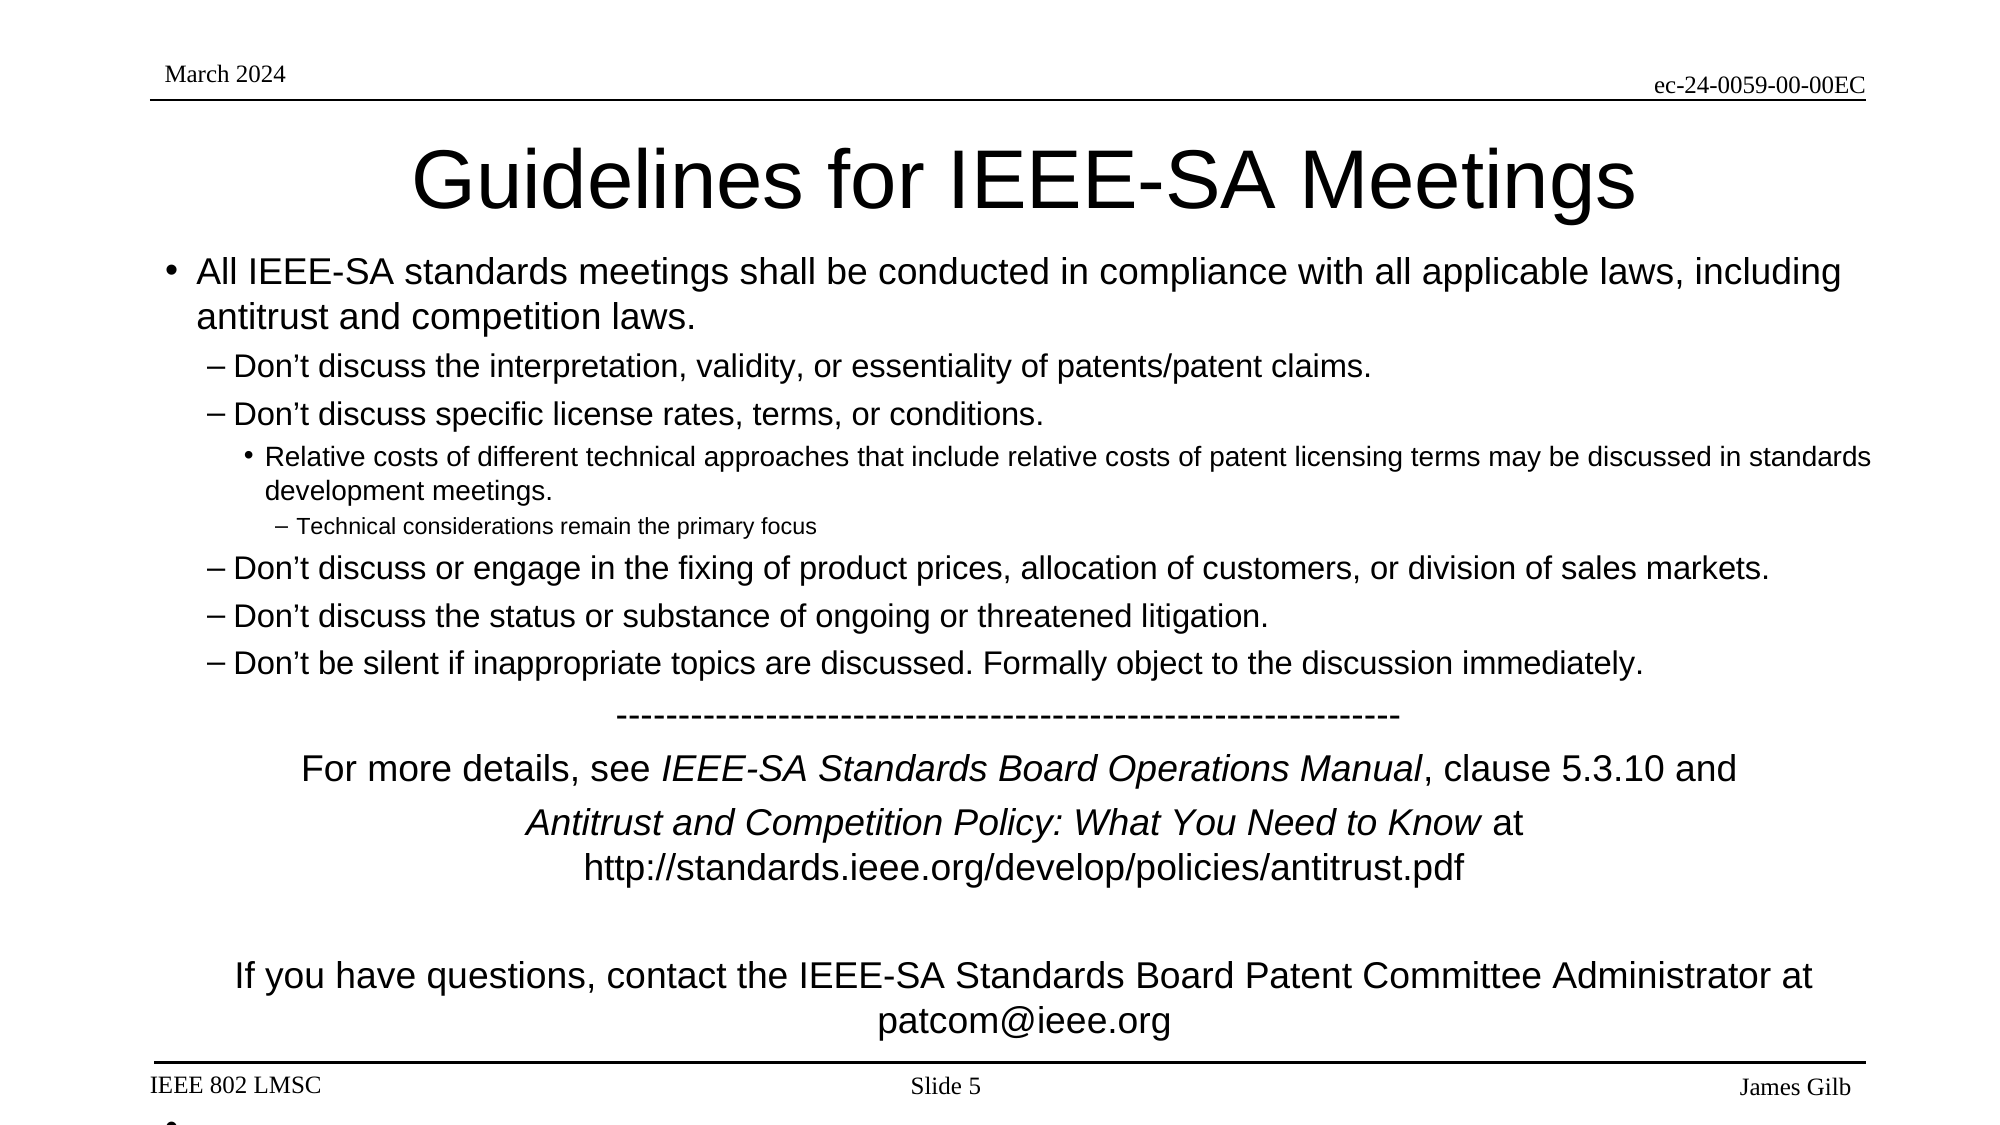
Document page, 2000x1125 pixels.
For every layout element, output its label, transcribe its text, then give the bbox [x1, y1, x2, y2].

list All IEEE-SA standards meetings shall be conducted in compliance with all applicable laws, including antitrust and competition laws. Don’t discuss the interpretation, validity, or essentiality of patents/patent claims. Don’t discuss specific license rates, terms, or conditions. Relative costs of different technical approaches that include relative costs of patent licensing terms may be discussed in standards development meetings. Technical considerations remain the primary focus Don’t discuss or engage in the fixing of product prices, allocation of customers, or division of sales markets. Don’t discuss the status or substance of ongoing or threatened litigation. Don’t be silent if inappropriate topics are discussed. Formally object to the discussion immediately. --------------------------------------------------------------- For more details, see IEEE-SA Standards Board Operations Manual, clause 5.3.10 and Antitrust and Competition Policy: What You Need to Know at http://standards.ieee.org/develop/policies/antitrust.pdf If you have questions, contact the IEEE-SA Standards Board Patent Committee Administrator at patcom@ieee.org [149, 239, 1900, 1051]
title Guidelines for IEEE-SA Meetings [149, 112, 1900, 238]
